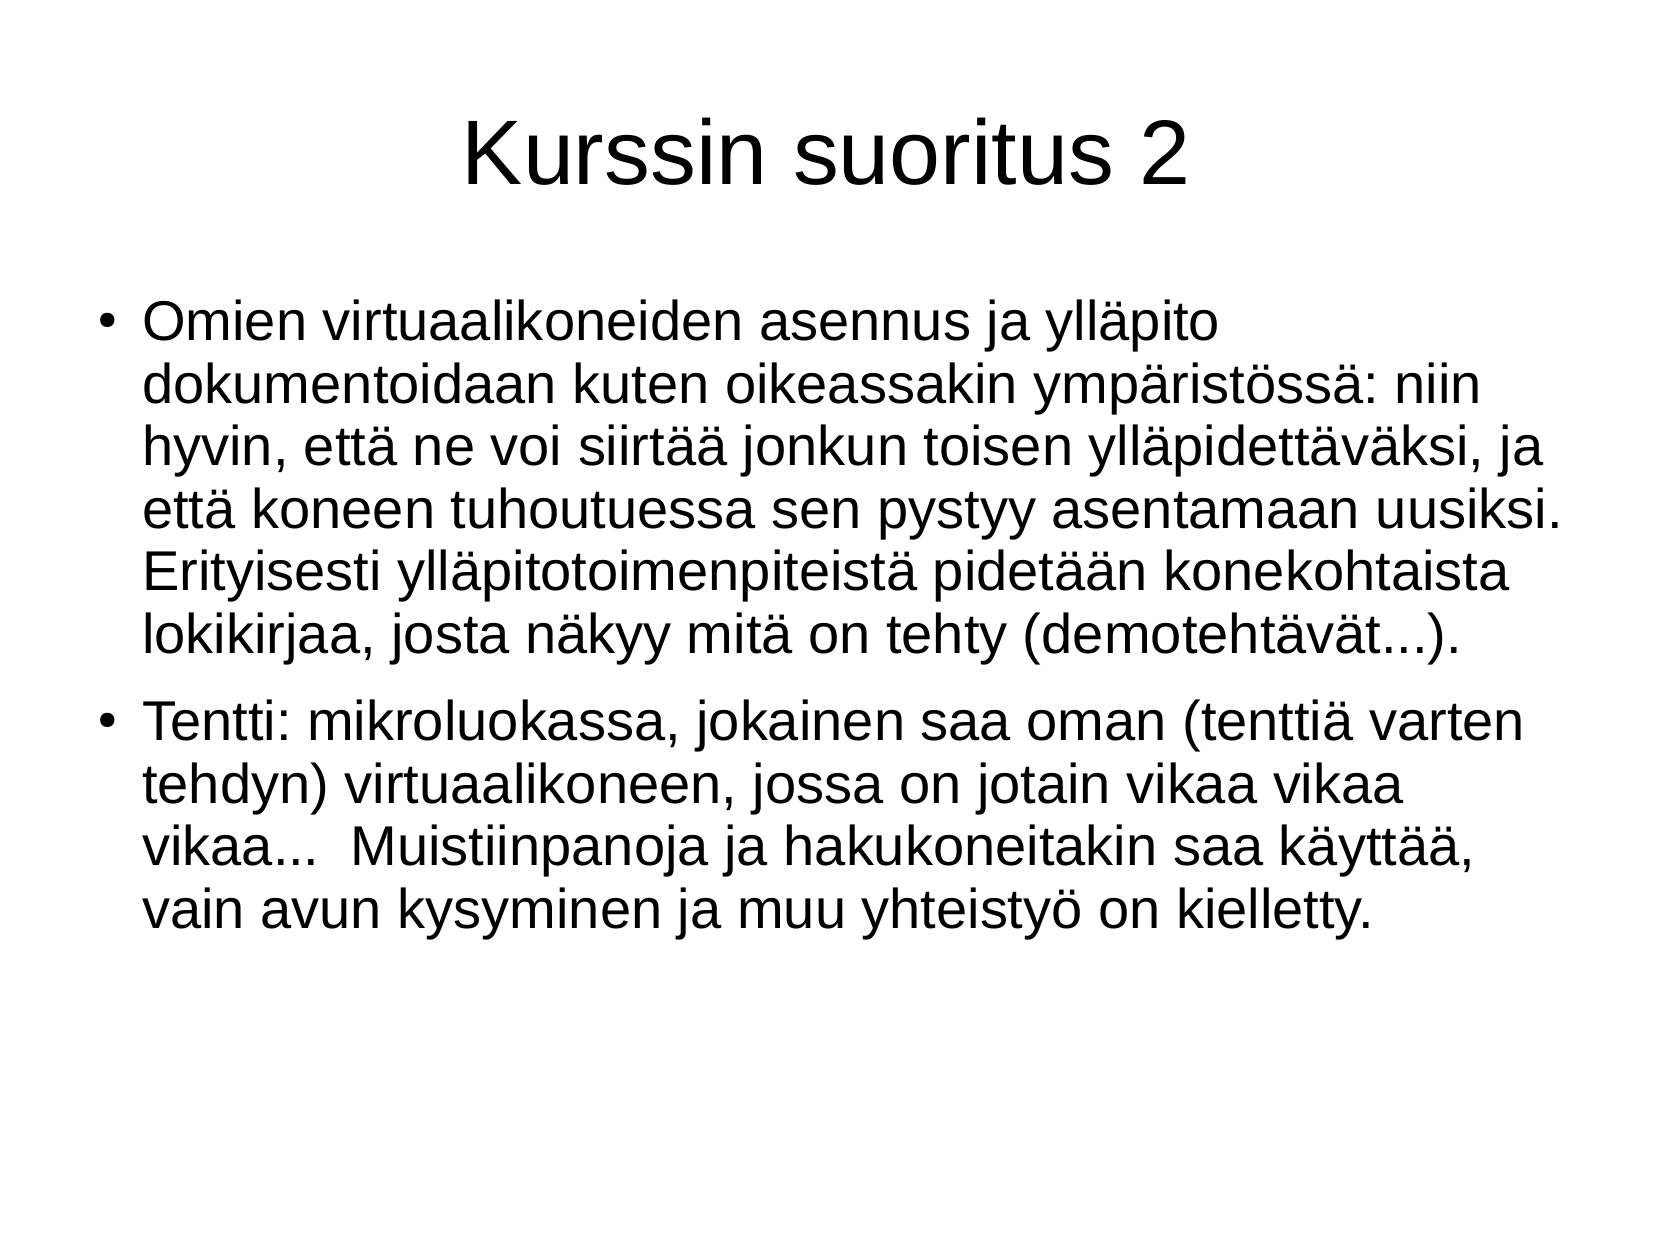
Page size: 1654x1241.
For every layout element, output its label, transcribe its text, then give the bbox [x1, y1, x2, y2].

title Kurssin suoritus 2 [82, 49, 1571, 257]
list Omien virtuaalikoneiden asennus ja ylläpito dokumentoidaan kuten oikeassakin ympäristössä: niin hyvin, että ne voi siirtää jonkun toisen ylläpidettäväksi, ja että koneen tuhoutuessa sen pystyy asentamaan uusiksi. Erityisesti ylläpitotoimenpiteistä pidetään konekohtaista lokikirjaa, josta näkyy mitä on tehty (demotehtävät...). Tentti: mikroluokassa, jokainen saa oman (tenttiä varten tehdyn) virtuaalikoneen, jossa on jotain vikaa vikaa vikaa... Muistiinpanoja ja hakukoneitakin saa käyttää, vain avun kysyminen ja muu yhteistyö on kielletty. [82, 290, 1571, 1010]
